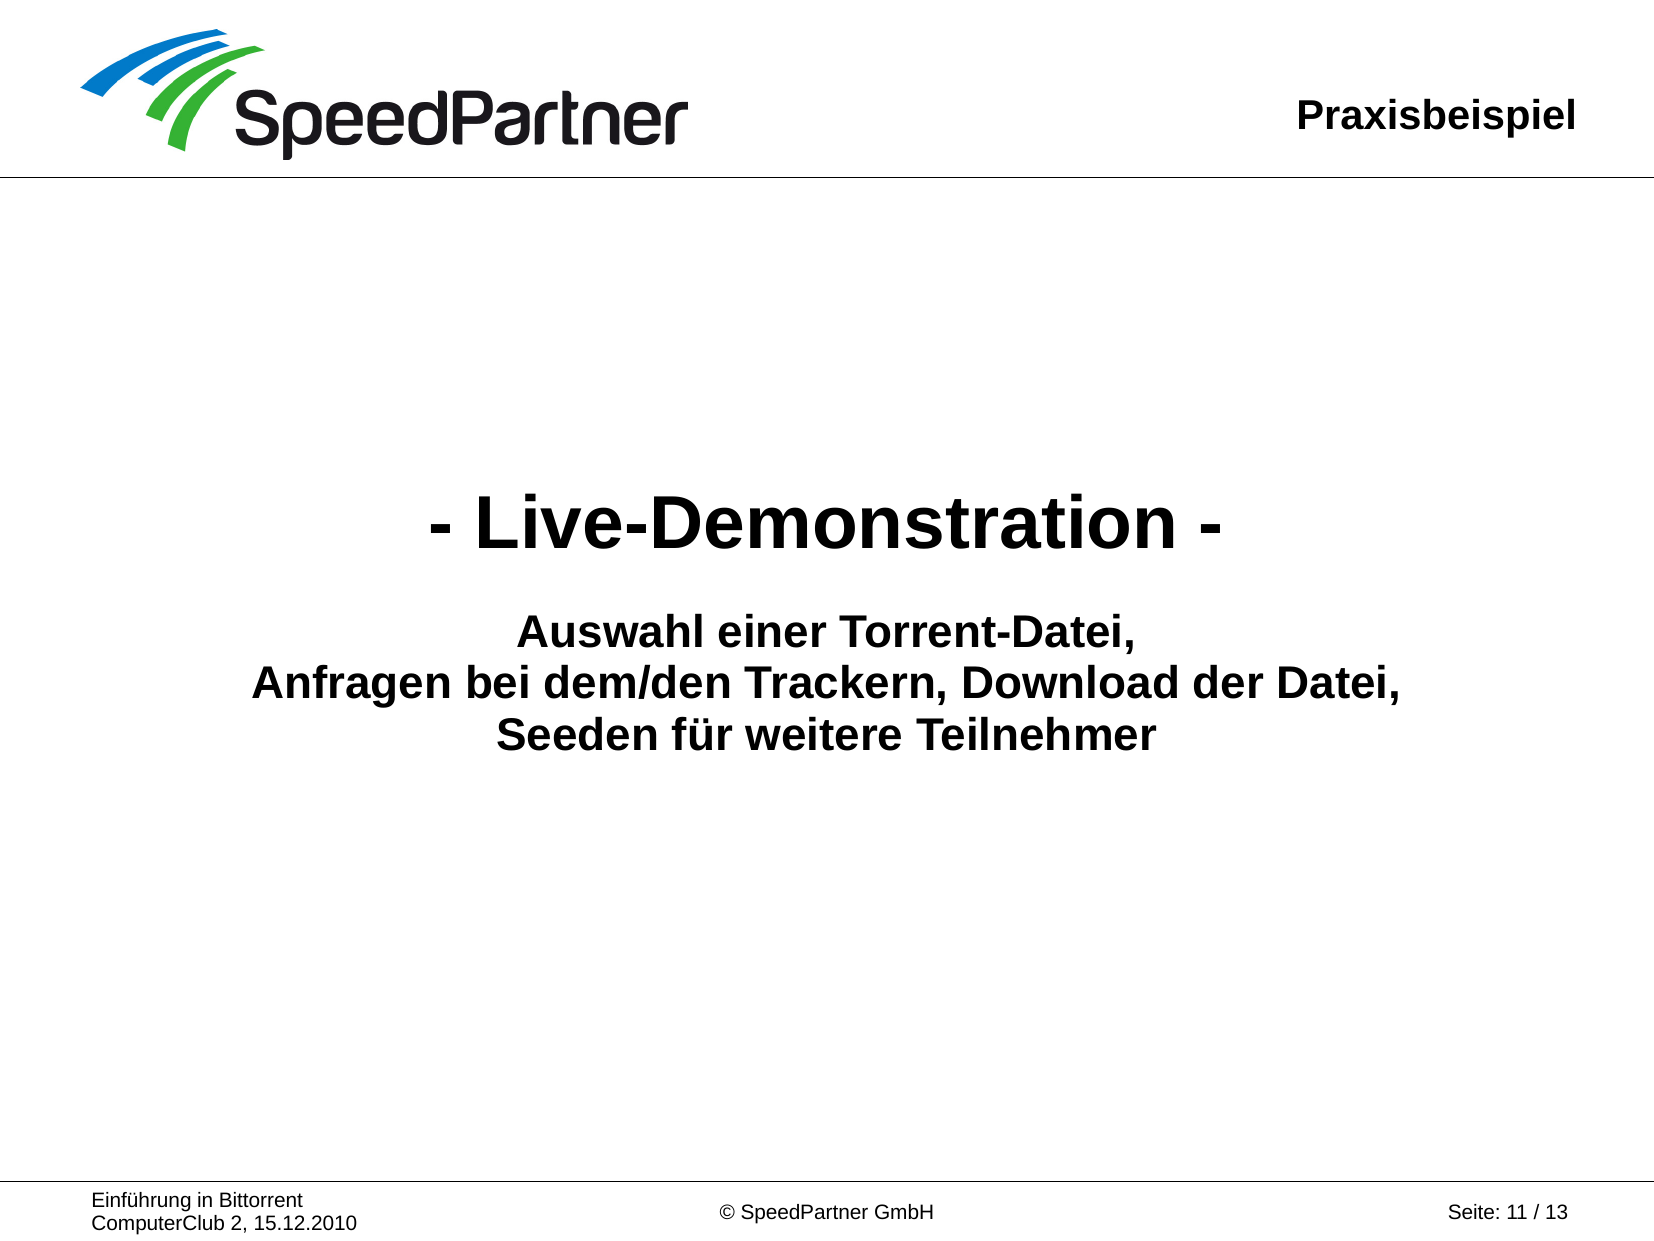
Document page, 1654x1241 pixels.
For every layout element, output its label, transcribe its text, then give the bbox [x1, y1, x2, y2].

title - Live-Demonstration - Auswahl einer Torrent-Datei, Anfragen bei dem/den Trackern, Download der Datei, Seeden für weitere Teilnehmer [0, 0, 1654, 1241]
